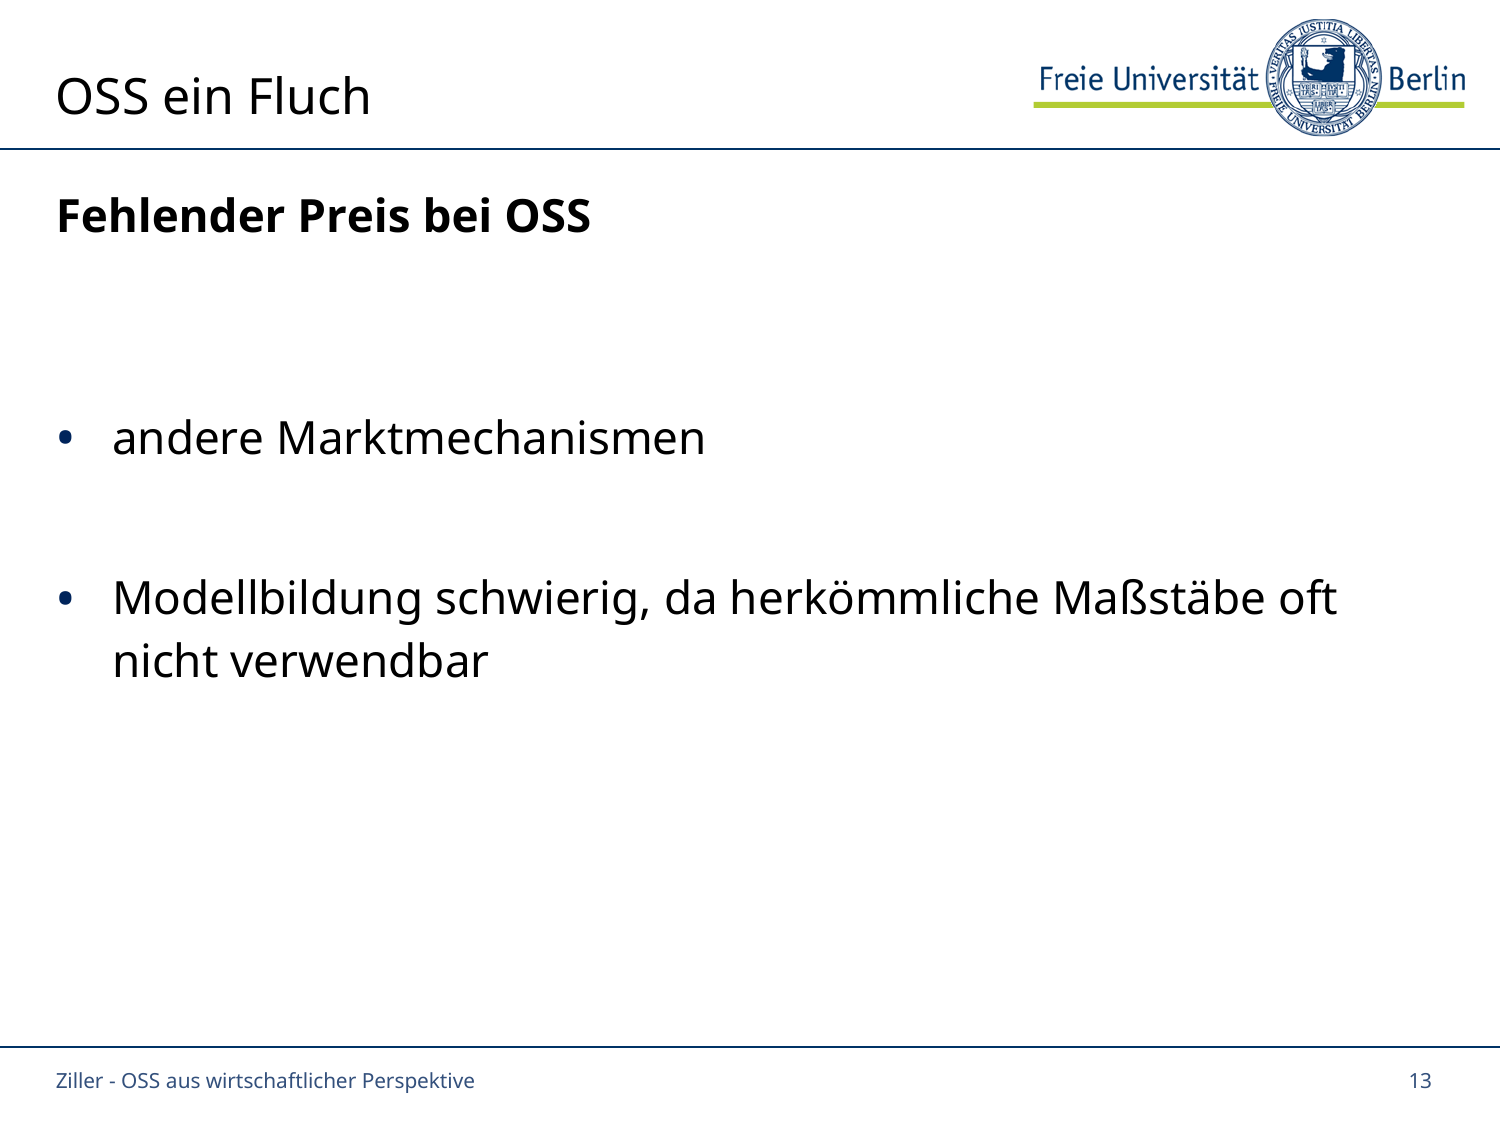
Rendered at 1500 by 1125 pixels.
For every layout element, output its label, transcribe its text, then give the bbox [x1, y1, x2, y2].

title OSS ein Fluch [41, 0, 1016, 138]
picture [1033, 19, 1470, 137]
list Fehlender Preis bei OSS andere Marktmechanismen Modellbildung schwierig, da herkömmliche Maßstäbe oft nicht verwendbar [41, 175, 1447, 1039]
